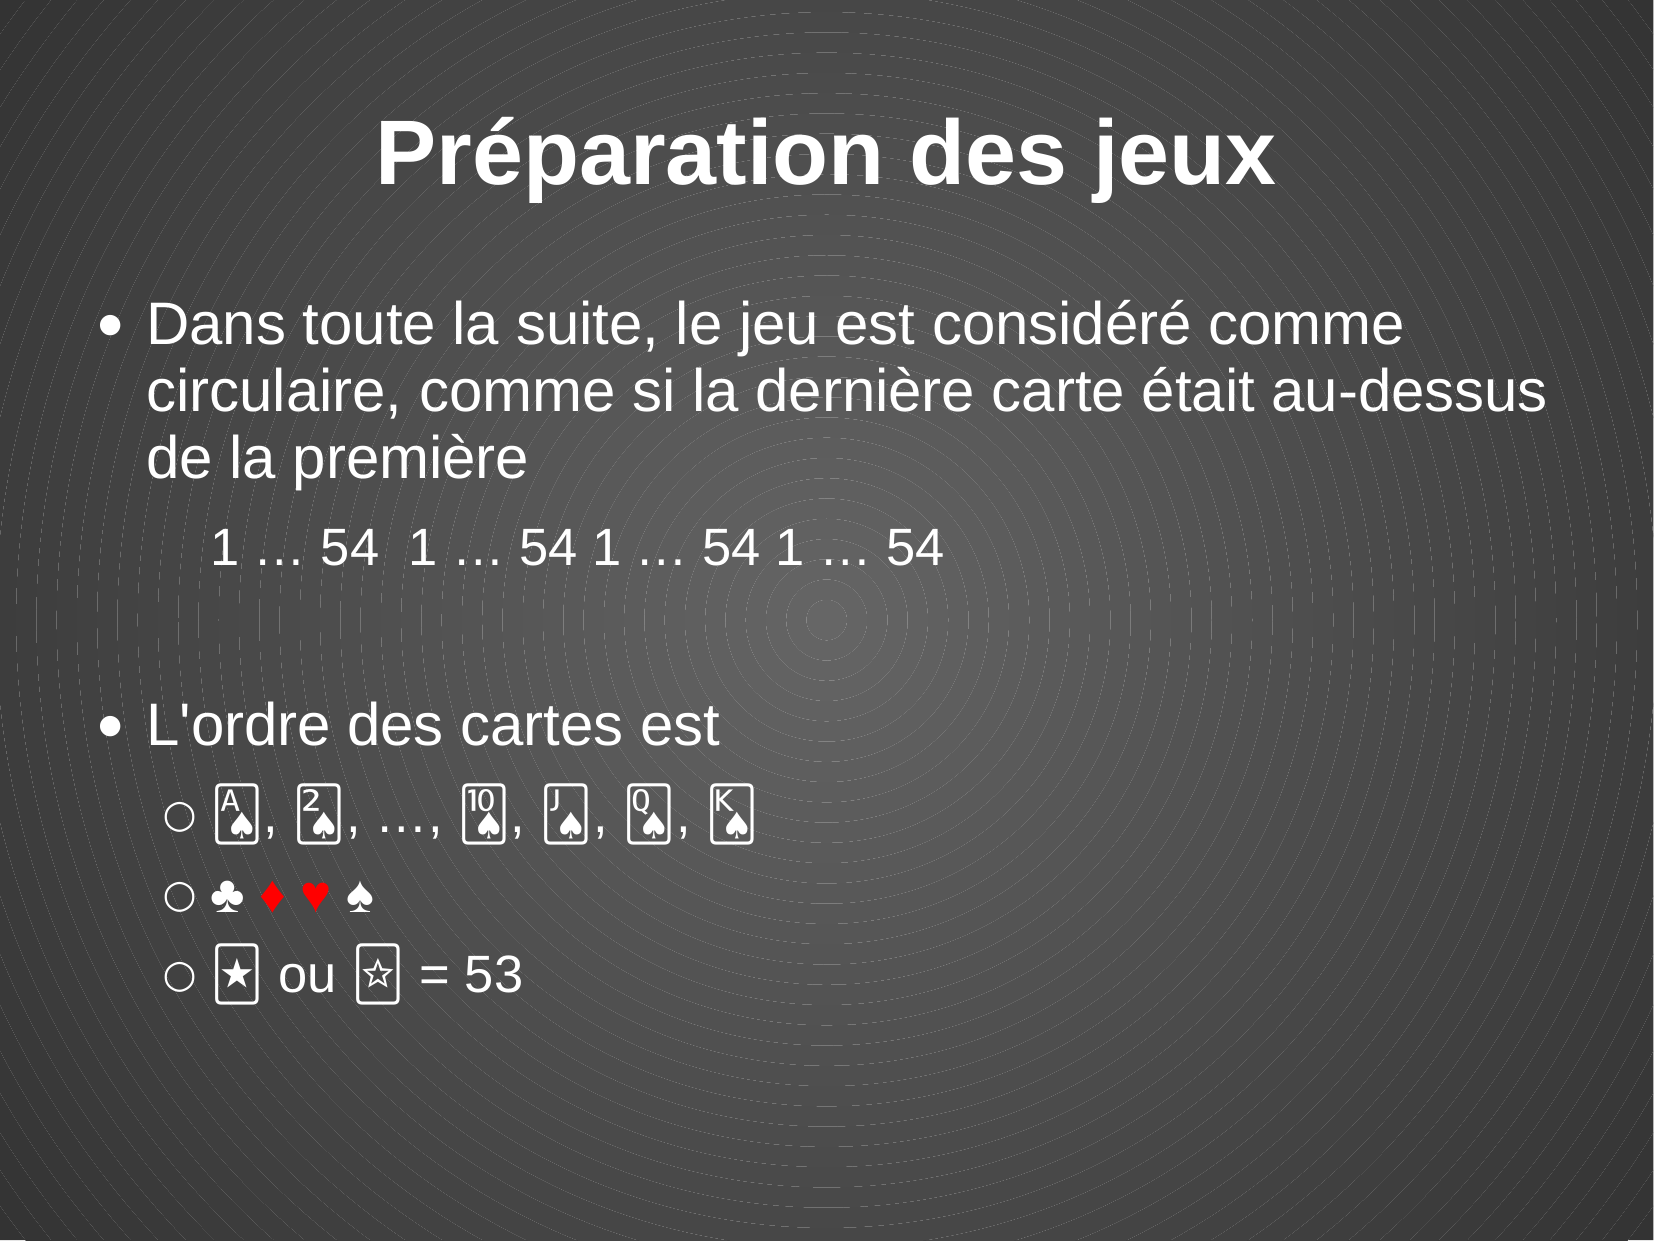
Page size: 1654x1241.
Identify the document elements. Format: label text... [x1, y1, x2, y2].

title Préparation des jeux [82, 49, 1571, 257]
list Dans toute la suite, le jeu est considéré comme circulaire, comme si la dernière carte était au-dessus de la première 1 … 54 1 … 54 1 … 54 1 … 54 L'ordre des cartes est 🂡, 🂢, …, 🂪, 🂫, 🂭, 🂮 ♣ ♦ ♥ ♠ 🃏 ou 🃟 = 53 [82, 290, 1571, 1010]
